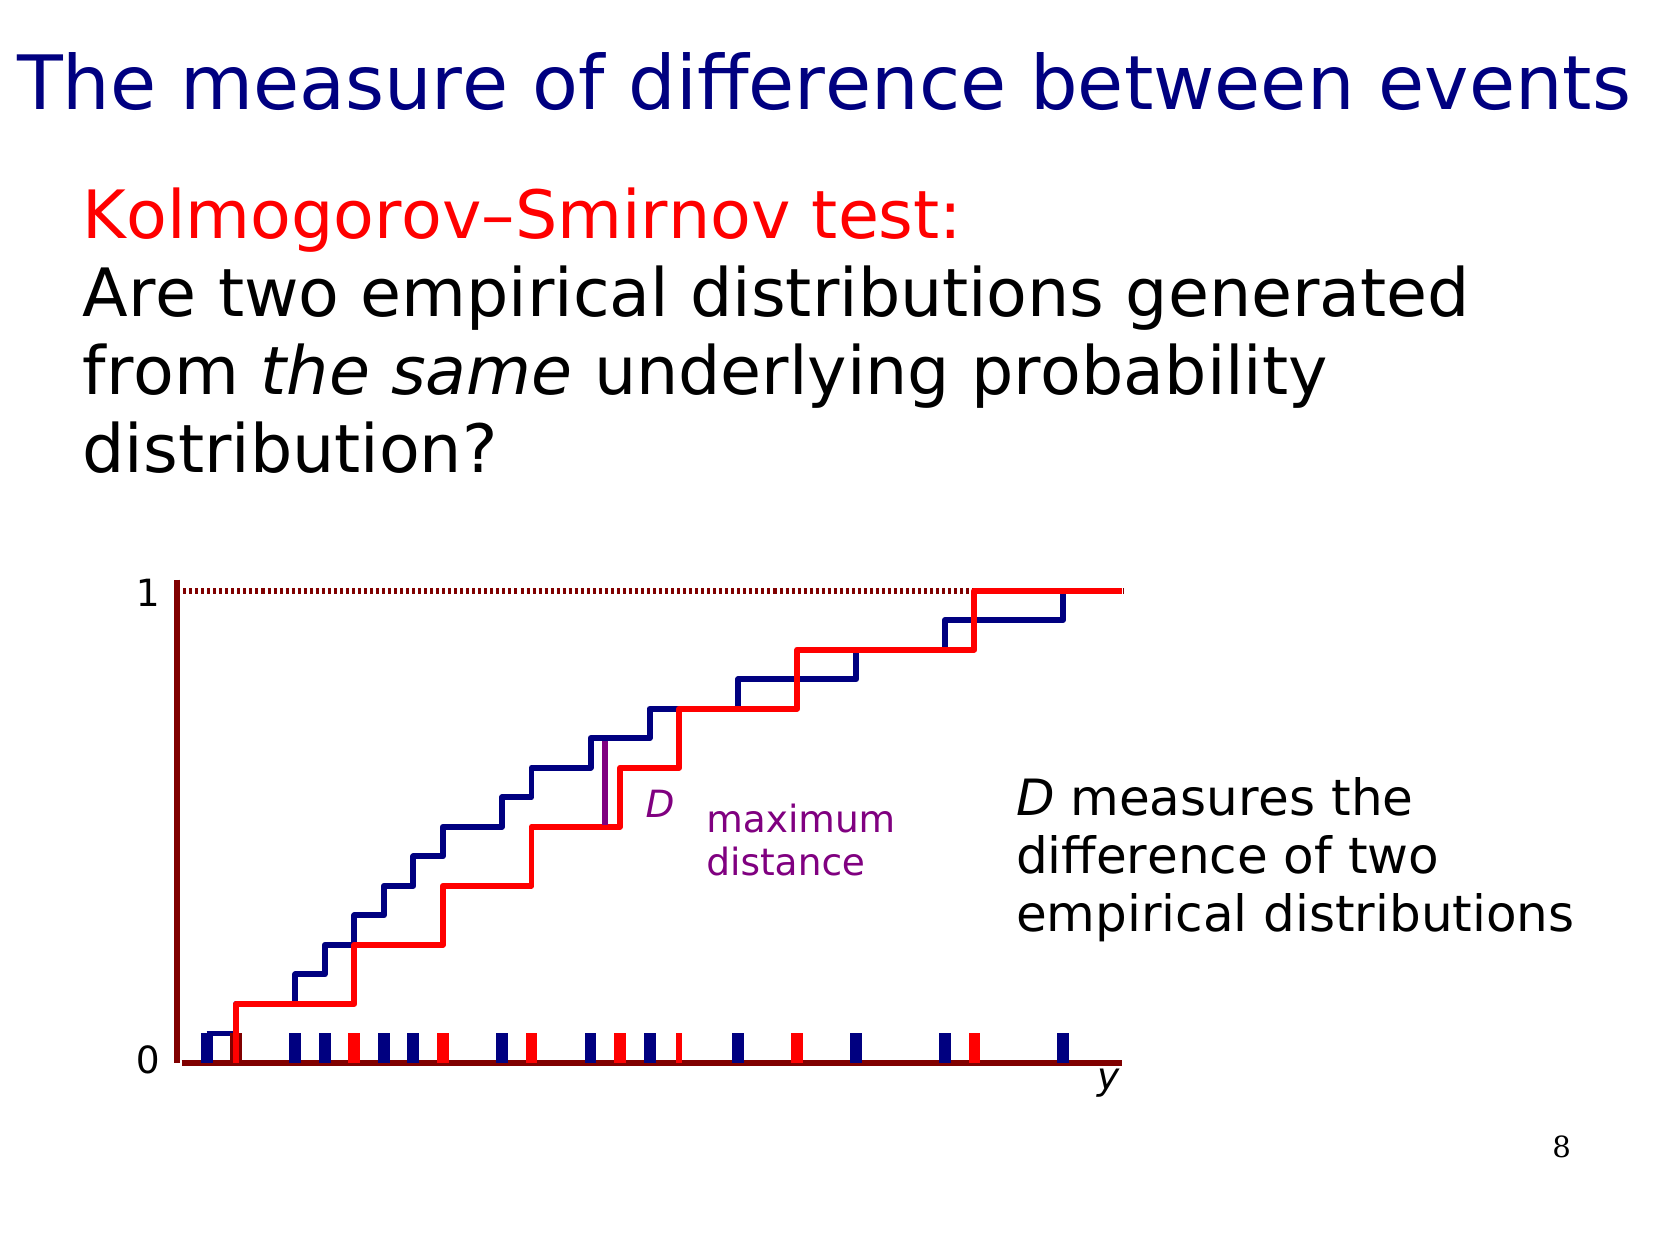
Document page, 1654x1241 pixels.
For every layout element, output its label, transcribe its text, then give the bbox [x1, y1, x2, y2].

title The measure of difference between events [17, 17, 1638, 149]
text_box y [1079, 1044, 1138, 1109]
text_box 1 [118, 561, 178, 626]
text_box maximum distance [685, 784, 917, 898]
subtitle Kolmogorov–Smirnov test: Are two empirical distributions generated from the same underlying probability distribution? [82, 167, 1571, 498]
text_box 0 [118, 1028, 178, 1093]
text_box D measures the difference of two empirical distributions [995, 755, 1596, 957]
text_box D [624, 769, 696, 840]
